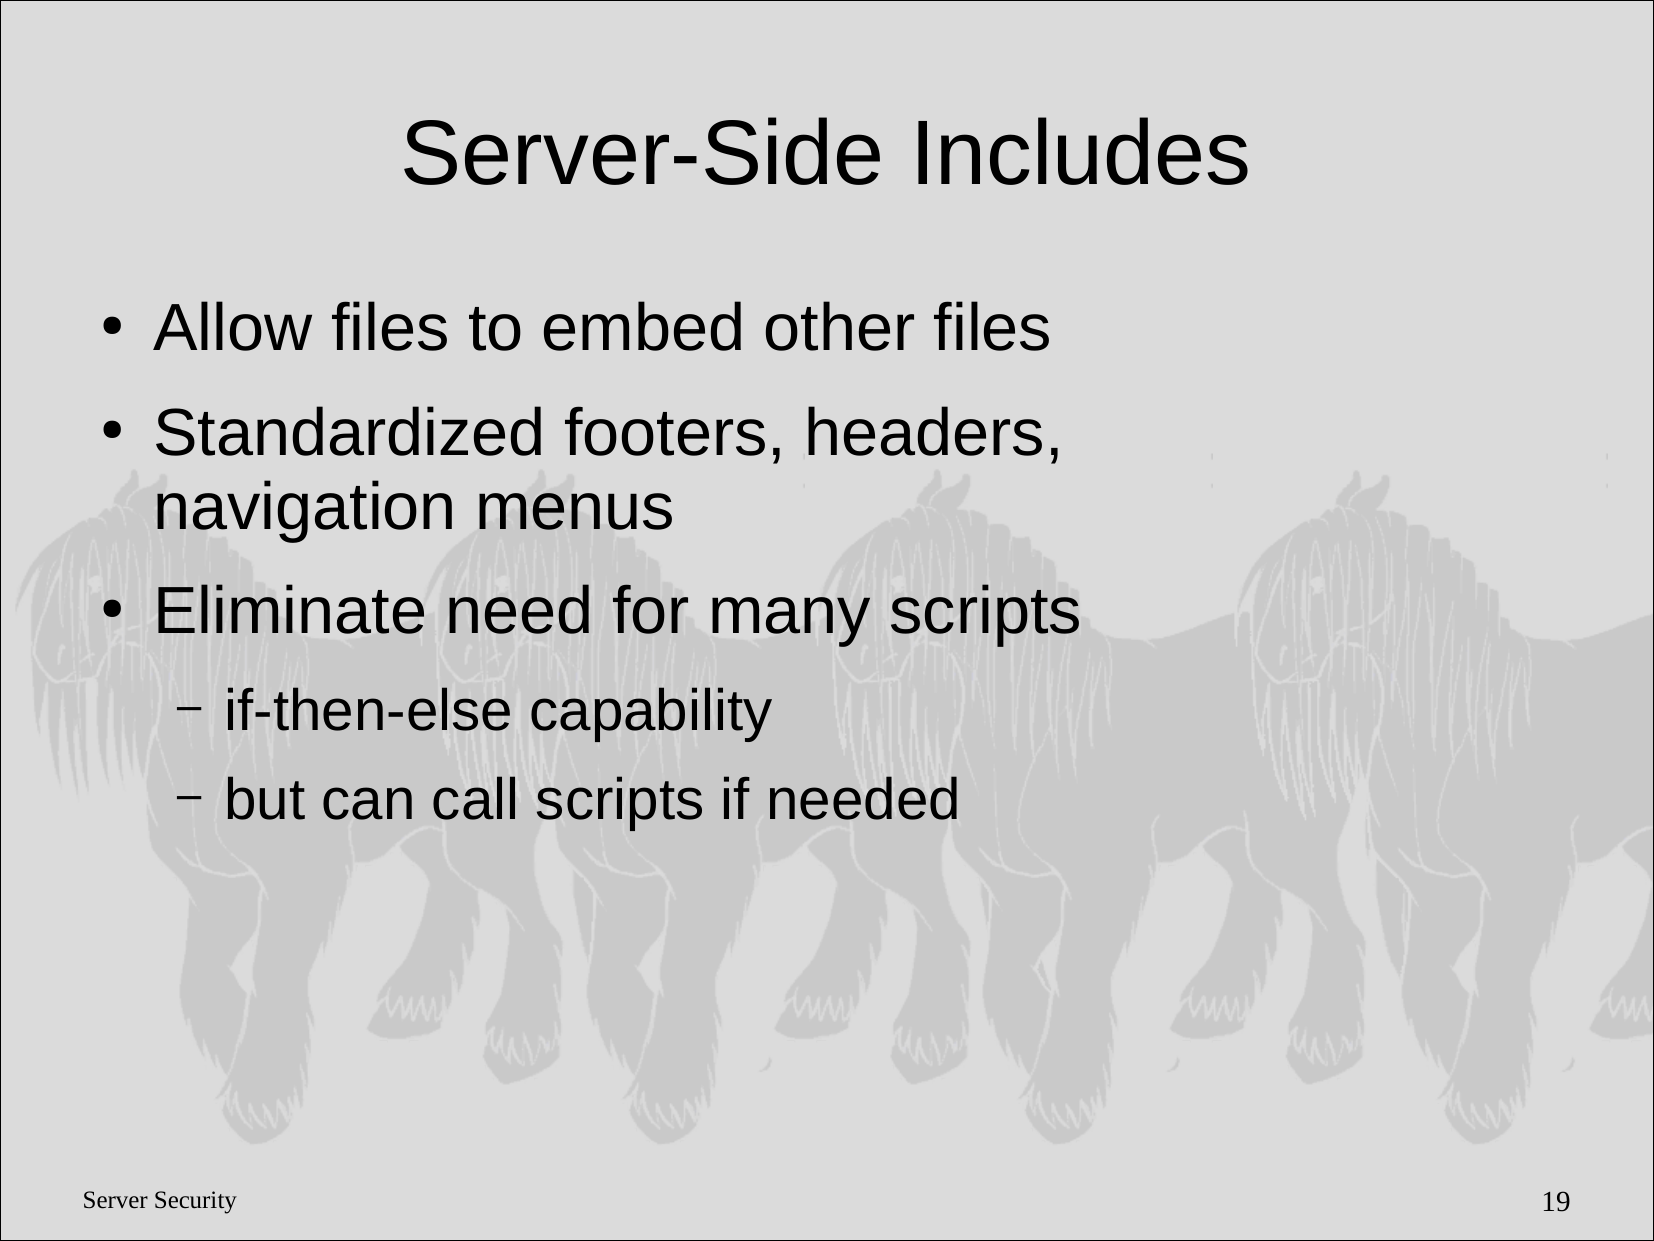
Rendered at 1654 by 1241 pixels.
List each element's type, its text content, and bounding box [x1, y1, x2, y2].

list Allow files to embed other files Standardized footers, headers, navigation menus Eliminate need for many scripts if-then-else capability but can call scripts if needed [82, 290, 1571, 1094]
title Server-Side Includes [82, 49, 1571, 257]
